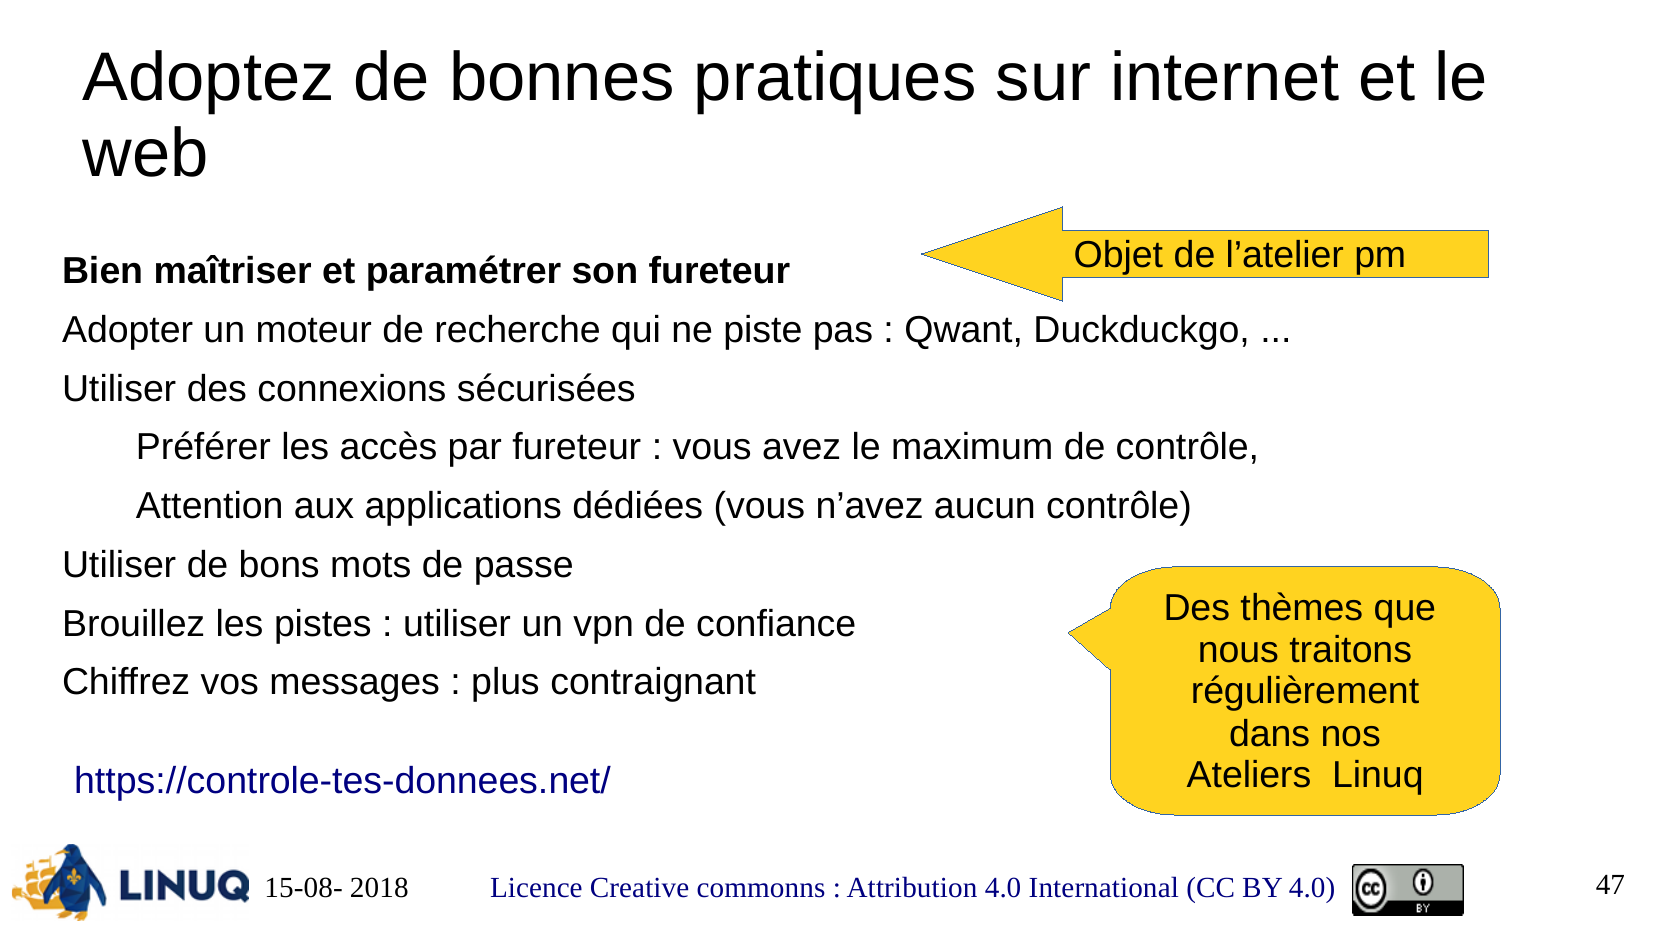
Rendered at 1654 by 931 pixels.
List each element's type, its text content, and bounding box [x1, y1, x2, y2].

text_box https://controle-tes-donnees.net/ [59, 752, 626, 810]
picture [11, 844, 249, 921]
picture [1352, 864, 1464, 916]
text_box Bien maîtriser et paramétrer son fureteur Adopter un moteur de recherche qui ne piste pas : Qwant, Duckduckgo, ... Utiliser des connexions sécurisées Préférer les accès par fureteur : vous avez le maximum de contrôle, Attention aux applications dédiées (vous n’avez aucun contrôle) Utiliser de bons mots de passe Brouillez les pistes : utiliser un vpn de confiance Chiffrez vos messages : plus contraignant [47, 225, 1571, 753]
text_box Objet de l’atelier pm [921, 206, 1489, 302]
text_box Des thèmes que nous traitons régulièrement dans nos Ateliers Linuq [1068, 566, 1501, 816]
title Adoptez de bonnes pratiques sur internet et le web [82, 37, 1571, 193]
